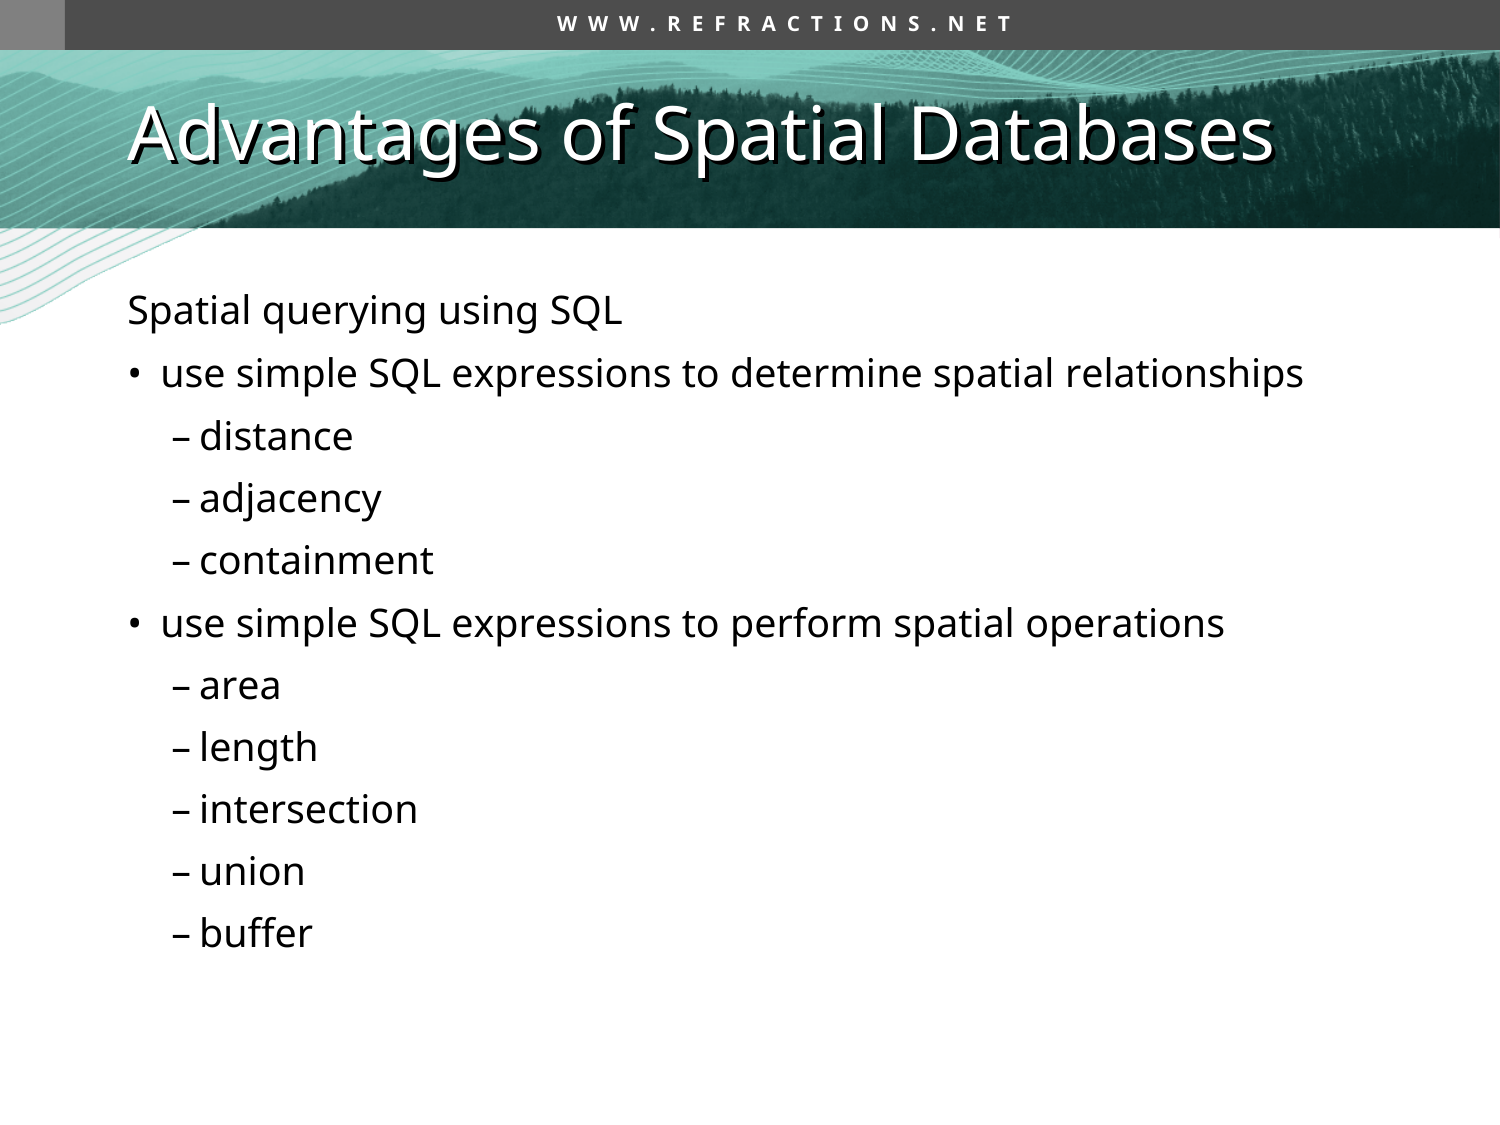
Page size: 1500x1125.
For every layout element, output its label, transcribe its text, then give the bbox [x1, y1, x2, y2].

picture [0, 50, 1500, 325]
title Advantages of Spatial Databases [112, 49, 1388, 213]
list Spatial querying using SQL use simple SQL expressions to determine spatial relationships distance adjacency containment use simple SQL expressions to perform spatial operations area length intersection union buffer [112, 275, 1388, 970]
